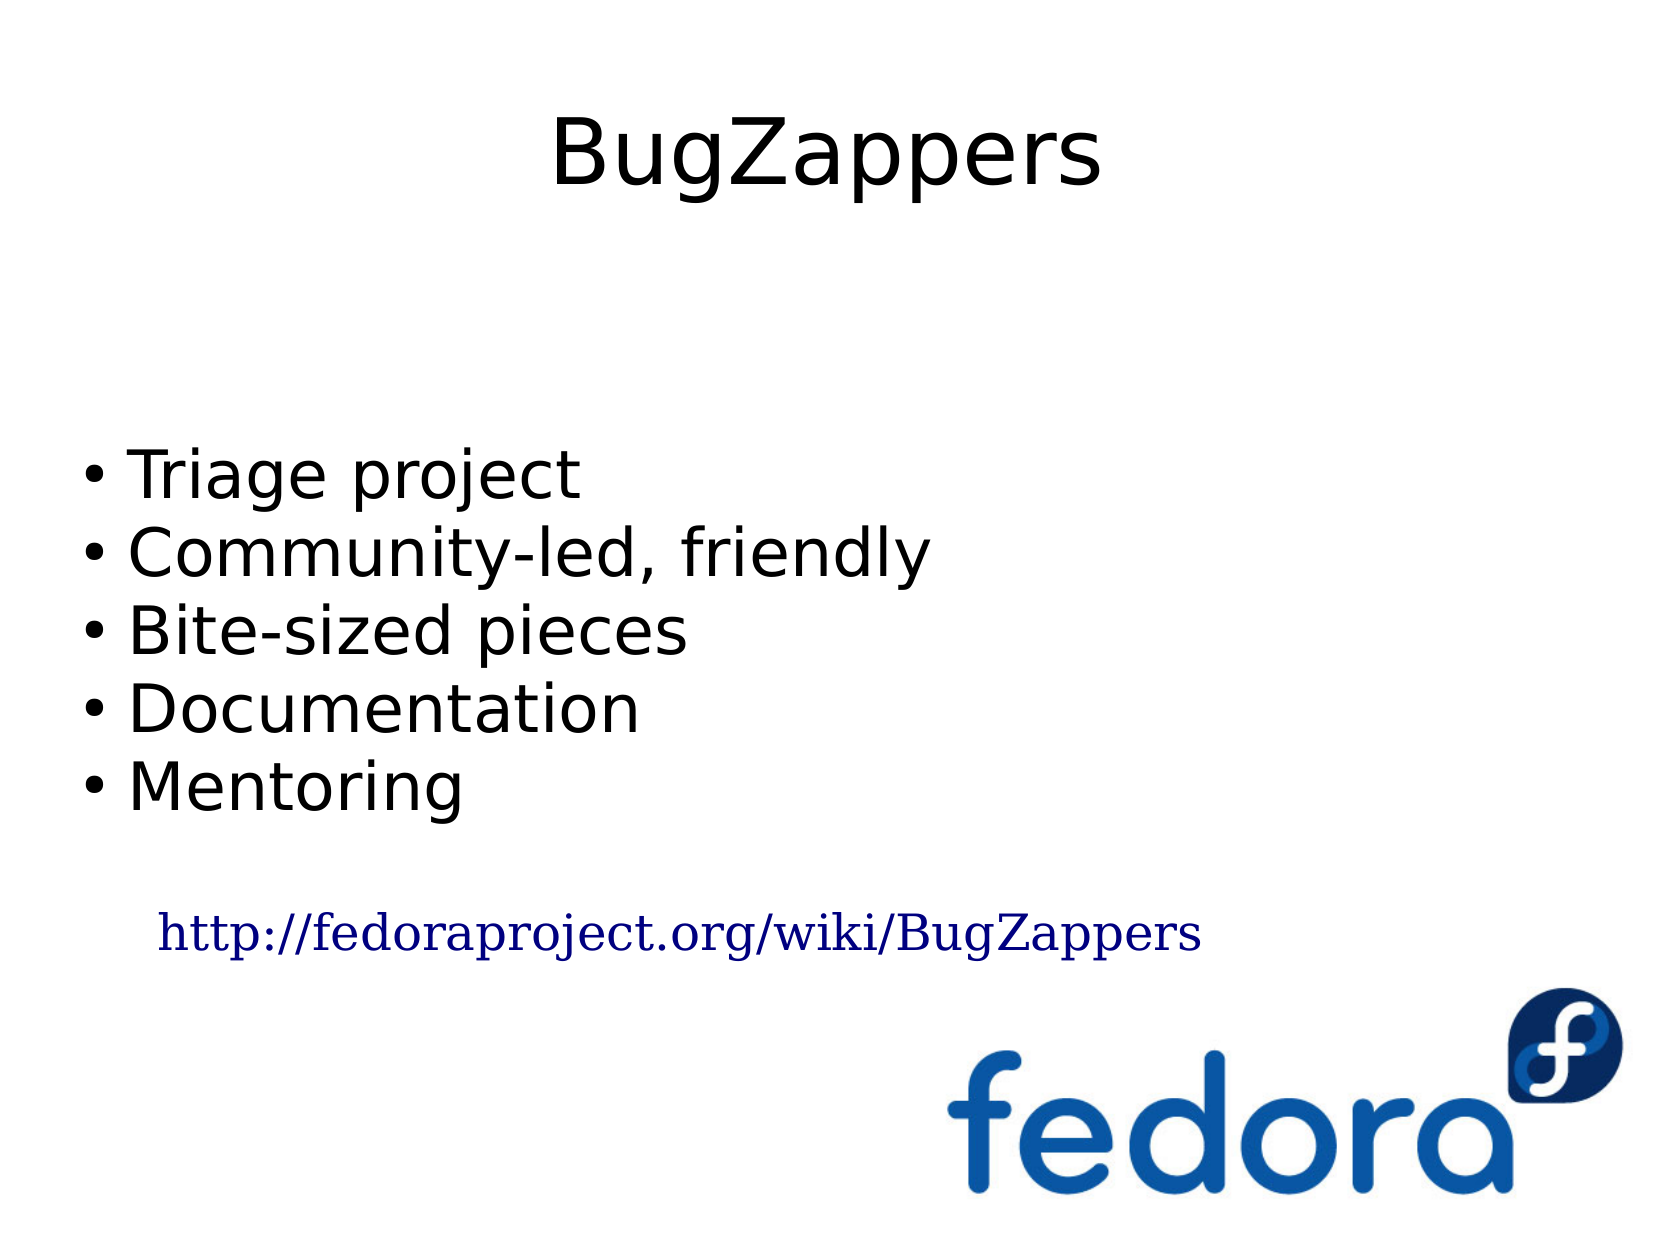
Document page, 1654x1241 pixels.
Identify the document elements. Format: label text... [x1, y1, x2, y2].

subtitle Triage project Community-led, friendly Bite-sized pieces Documentation Mentoring http://fedoraproject.org/wiki/BugZappers [82, 290, 1571, 1109]
picture [925, 967, 1638, 1223]
title BugZappers [82, 49, 1571, 257]
